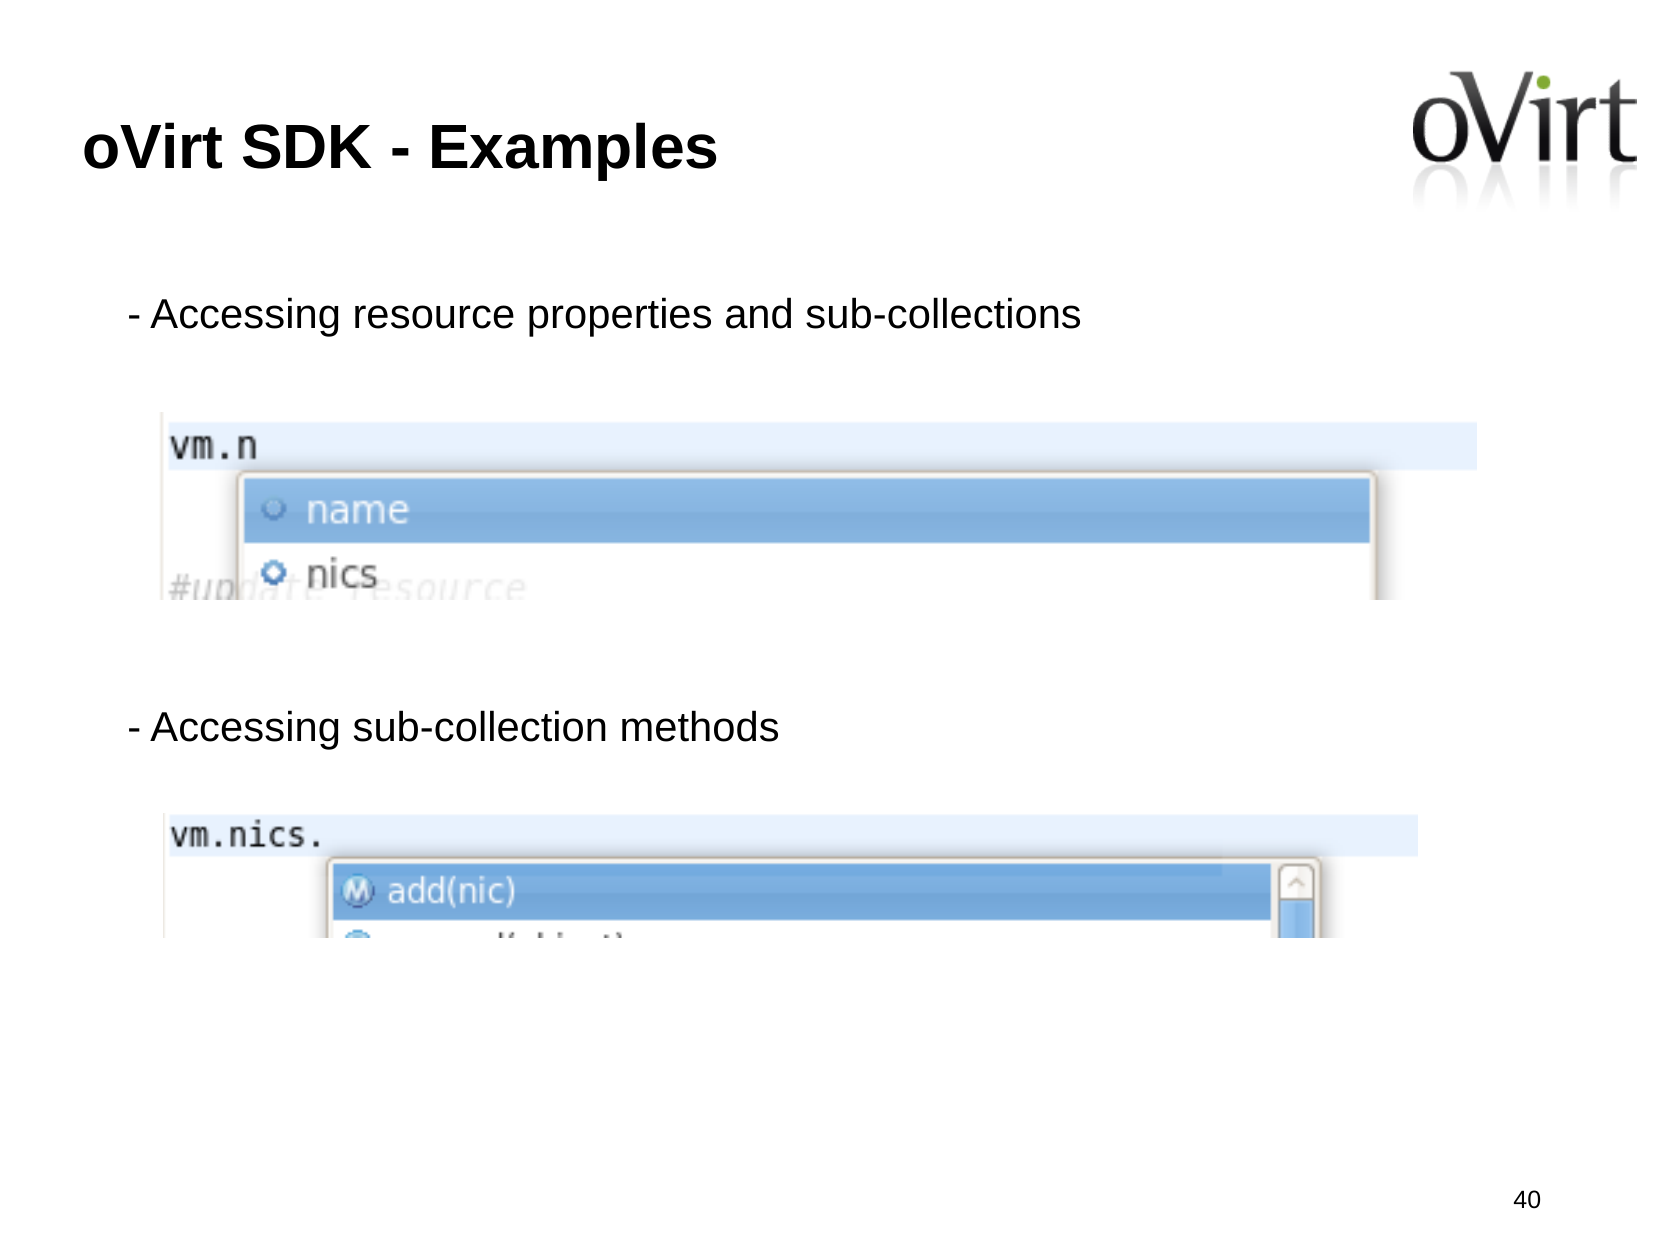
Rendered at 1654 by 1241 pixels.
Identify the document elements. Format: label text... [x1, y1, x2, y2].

picture [163, 813, 1418, 938]
text_box - Accessing resource properties and sub-collections [112, 283, 1201, 345]
title oVirt SDK - Examples [82, 96, 751, 198]
picture [1413, 63, 1637, 212]
text_box - Accessing sub-collection methods [112, 696, 826, 812]
picture [150, 412, 1477, 601]
